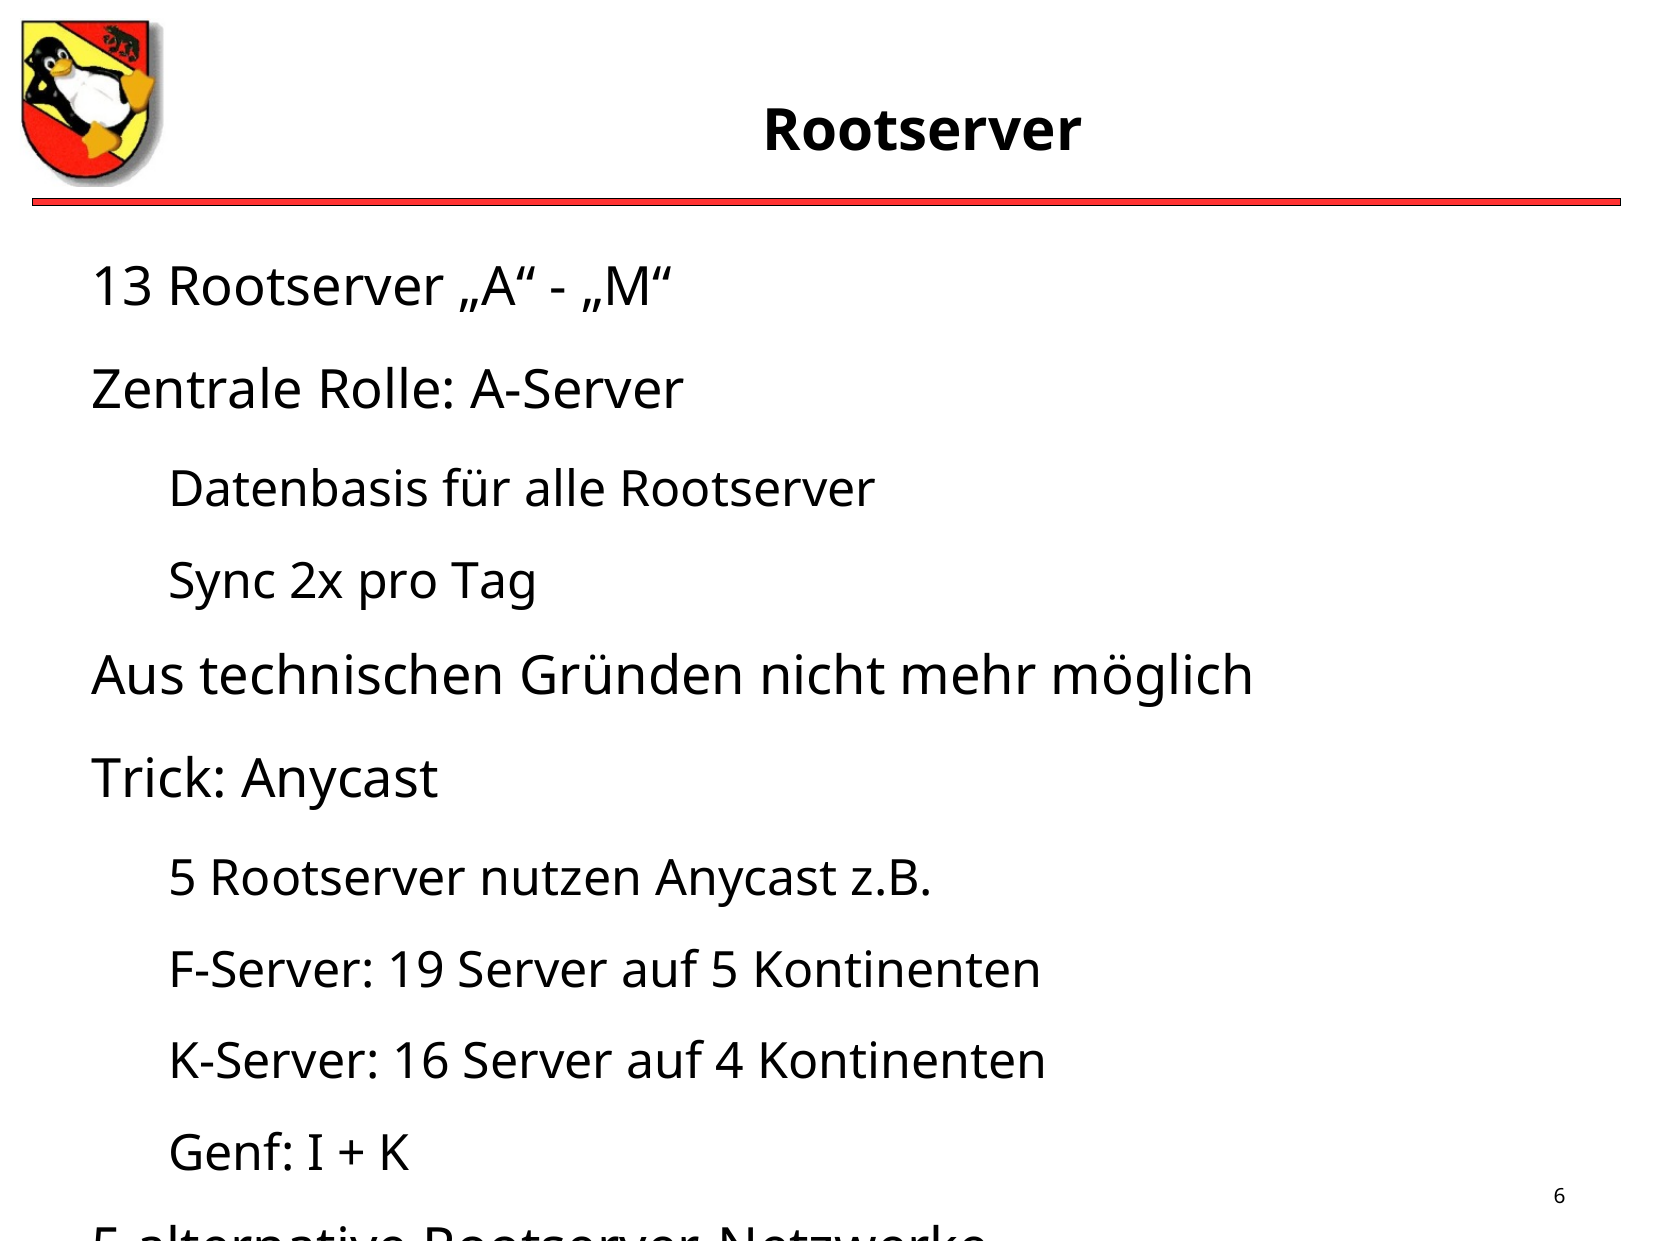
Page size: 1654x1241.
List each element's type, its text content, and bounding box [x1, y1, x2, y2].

list 13 Rootserver „A“ - „M“ Zentrale Rolle: A-Server Datenbasis für alle Rootserver Sync 2x pro Tag Aus technischen Gründen nicht mehr möglich Trick: Anycast 5 Rootserver nutzen Anycast z.B. F-Server: 19 Server auf 5 Kontinenten K-Server: 16 Server auf 4 Kontinenten Genf: I + K 5 alternative Rootserver-Netzwerke [73, 247, 1610, 1167]
title Rootserver [250, 83, 1595, 173]
picture [19, 18, 168, 187]
